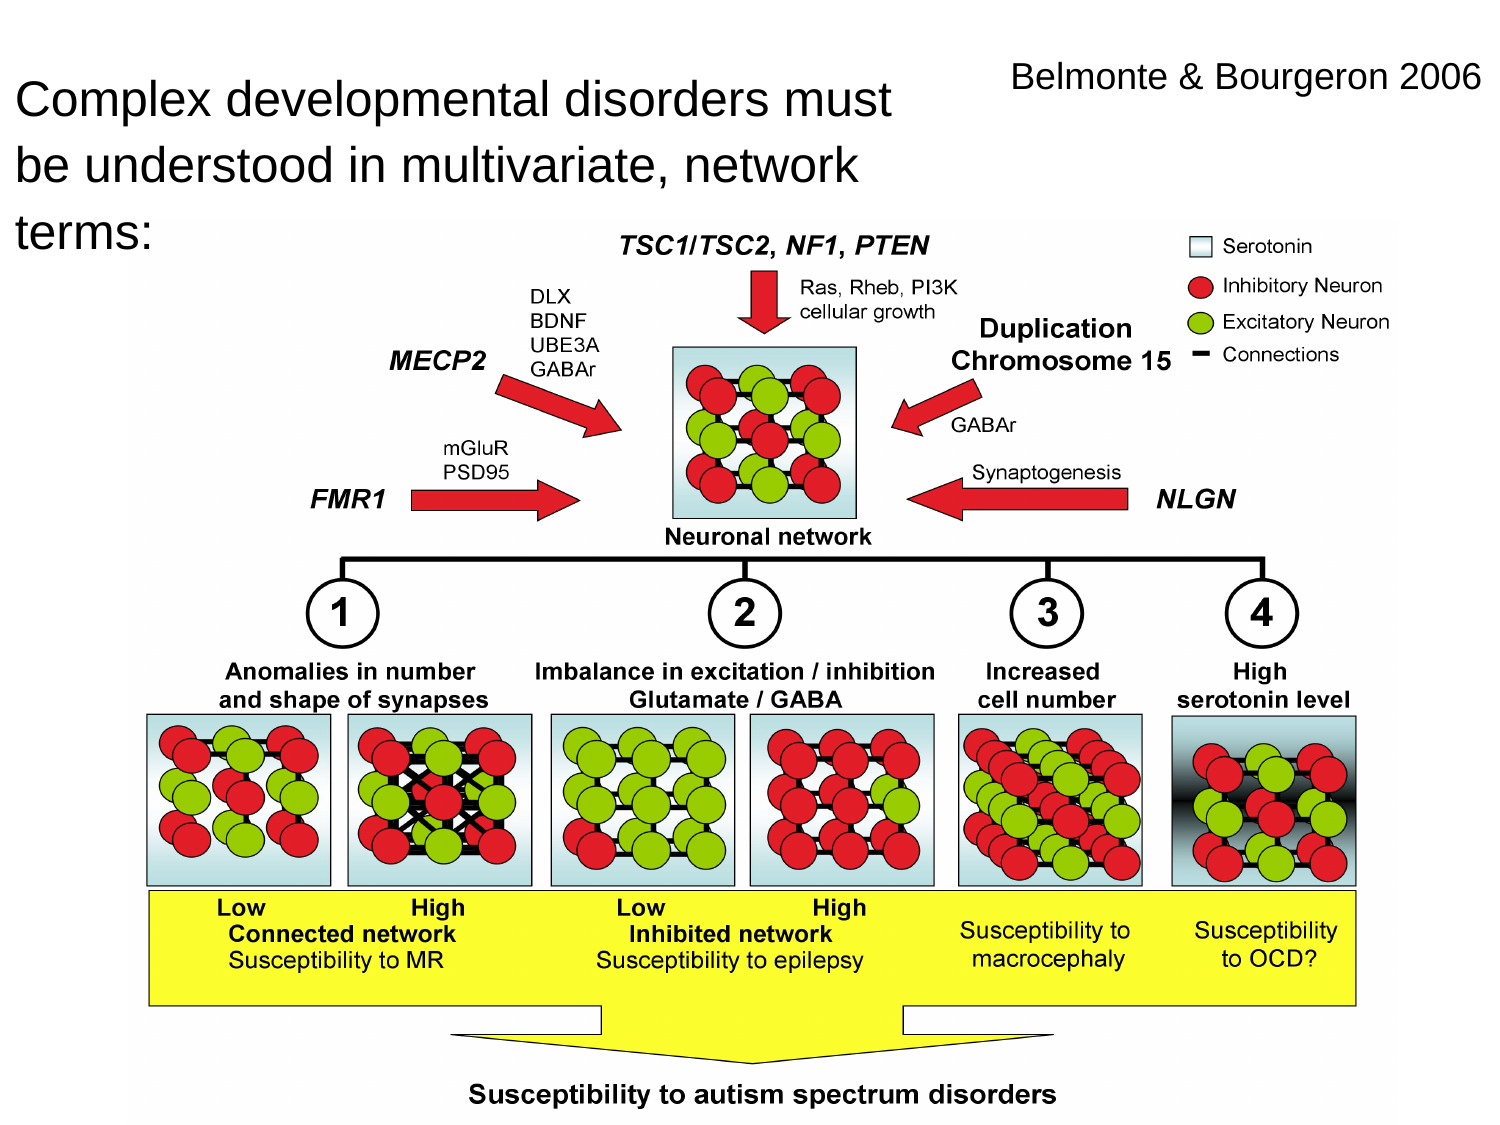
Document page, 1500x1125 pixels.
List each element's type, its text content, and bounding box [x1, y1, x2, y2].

title Belmonte & Bourgeron 2006 [995, 0, 1500, 146]
picture [127, 217, 1397, 1125]
title Complex developmental disorders must be understood in multivariate, network terms: [0, 0, 930, 320]
